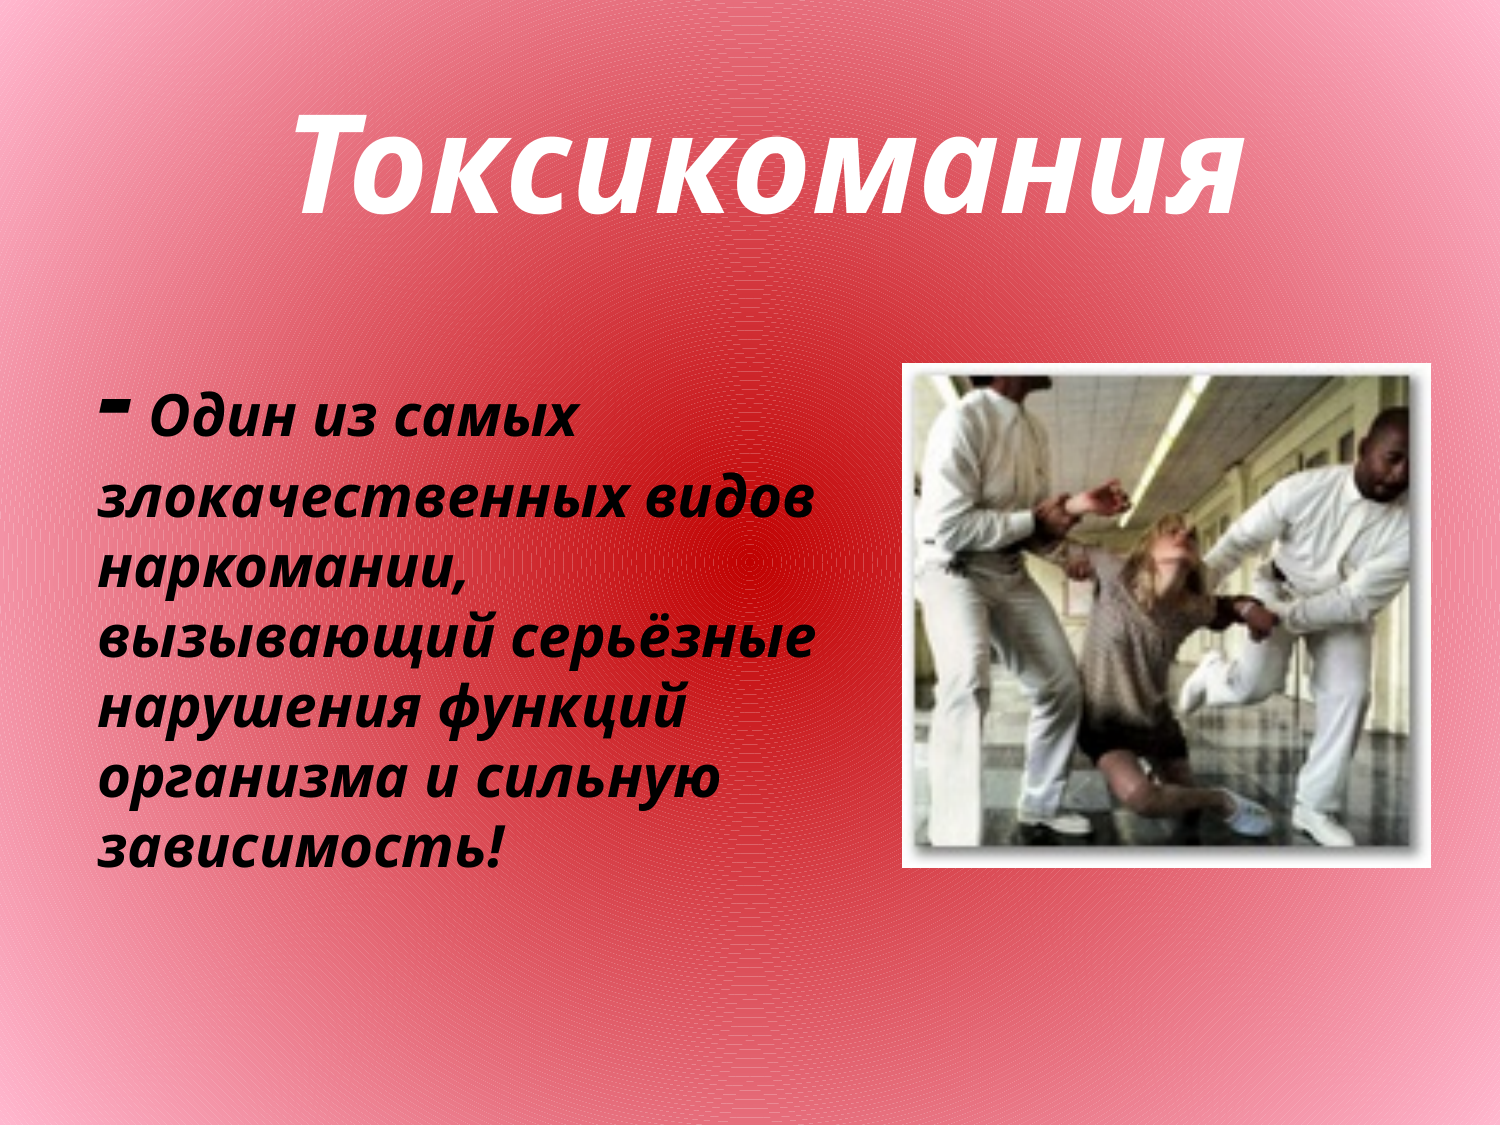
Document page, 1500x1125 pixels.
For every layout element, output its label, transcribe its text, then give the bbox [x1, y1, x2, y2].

title Токсикомания [128, 35, 1404, 282]
picture [902, 363, 1431, 868]
subtitle - Один из самых злокачественных видов наркомании, вызывающий серьёзные нарушения функций организма и сильную зависимость! [82, 316, 856, 961]
